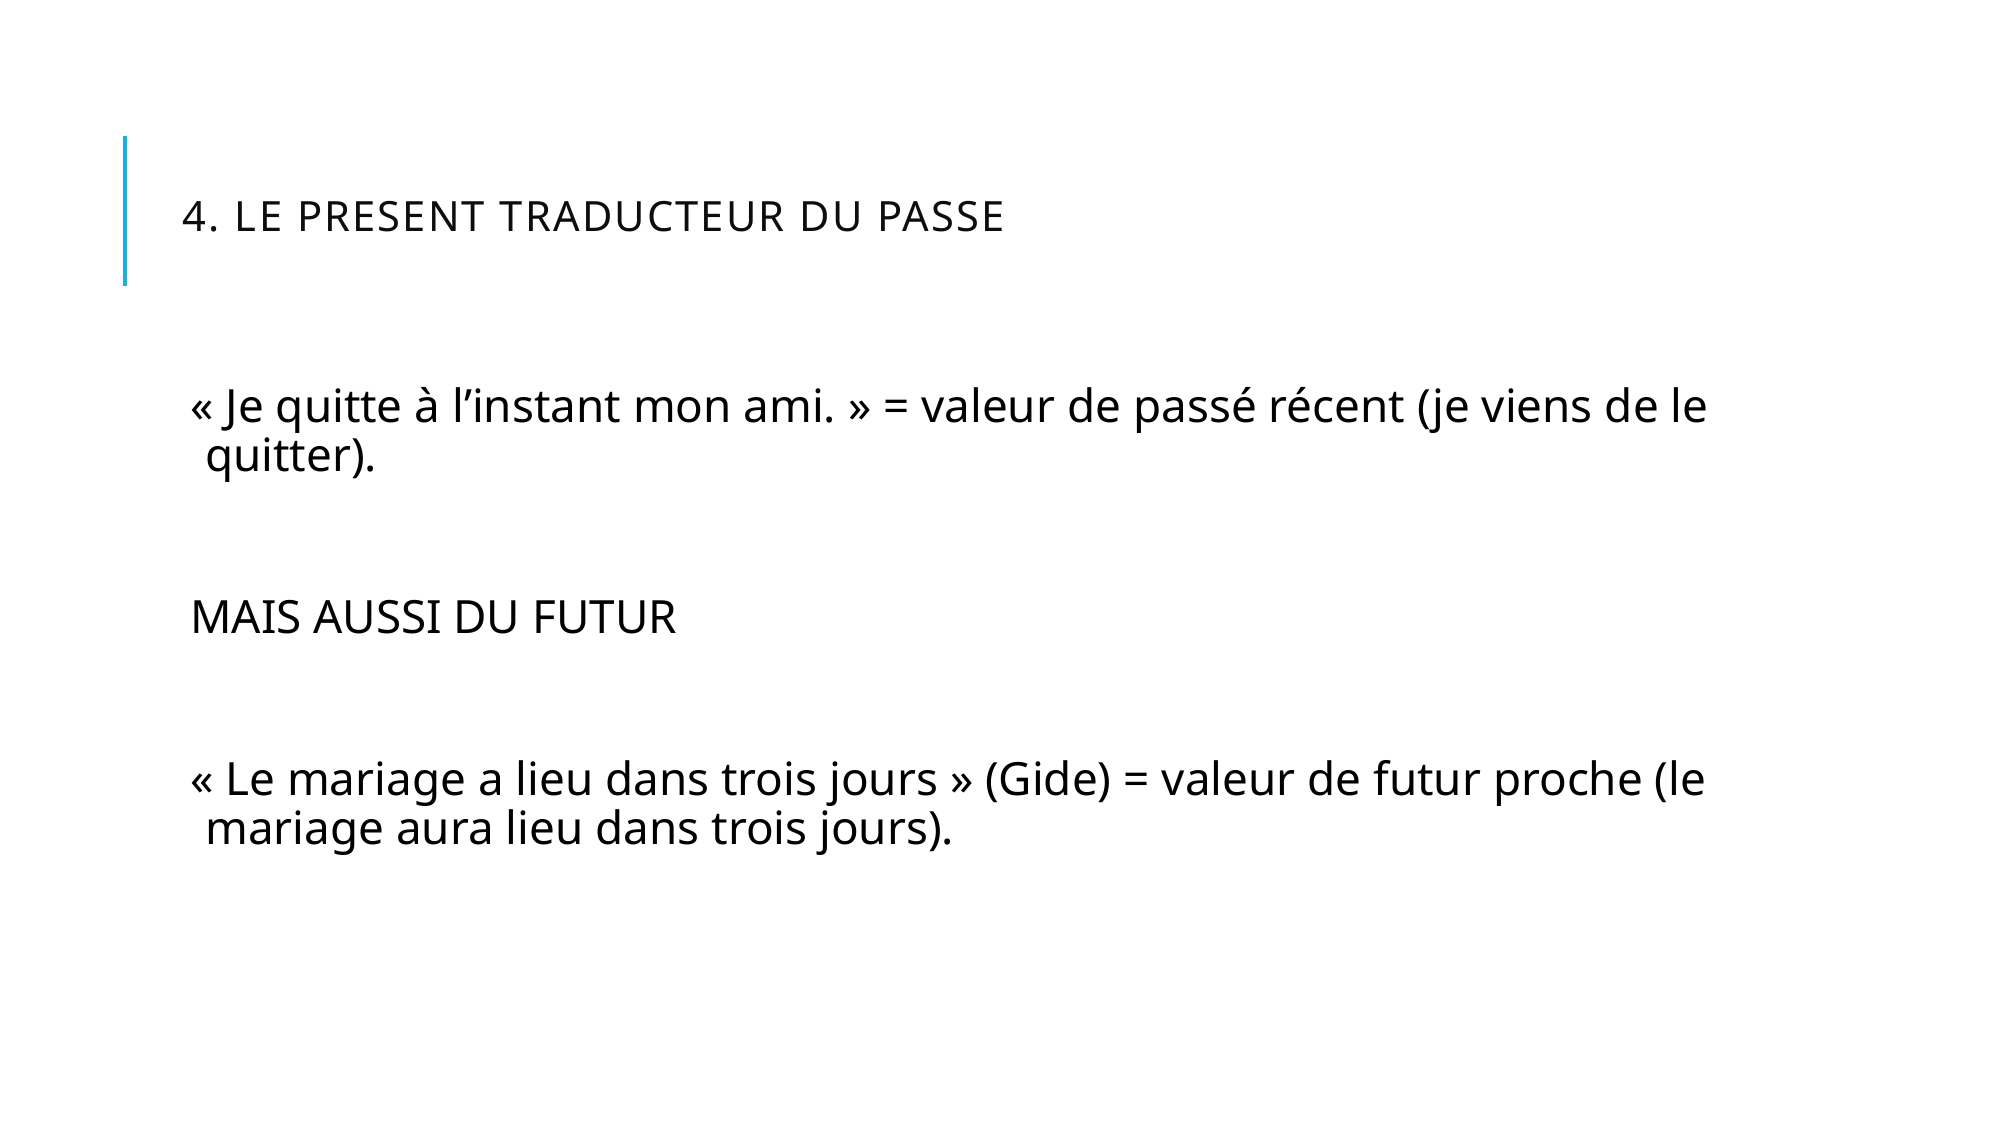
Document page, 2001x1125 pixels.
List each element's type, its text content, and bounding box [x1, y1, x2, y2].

list « Je quitte à l’instant mon ami. » = valeur de passé récent (je viens de le quitter). MAIS AUSSI DU FUTUR « Le mariage a lieu dans trois jours » (Gide) = valeur de futur proche (le mariage aura lieu dans trois jours). [168, 375, 1763, 1036]
title 4. LE PRESENT TRADUCTEUR DU PASSE [168, 96, 1763, 343]
